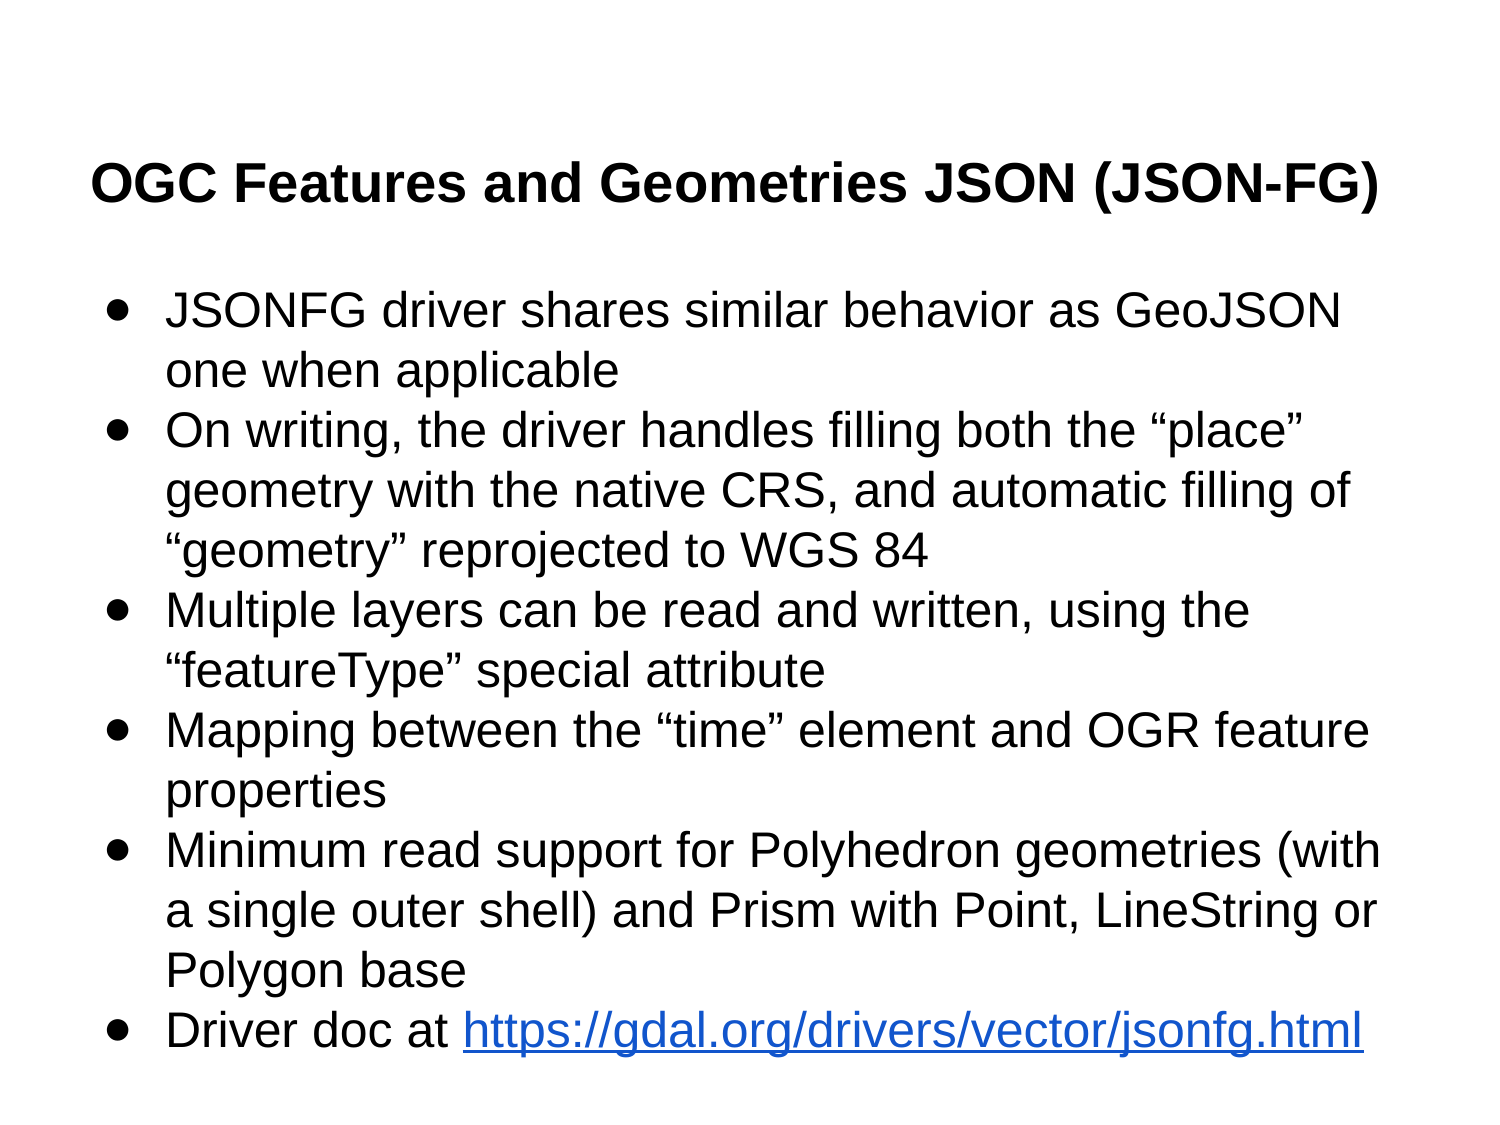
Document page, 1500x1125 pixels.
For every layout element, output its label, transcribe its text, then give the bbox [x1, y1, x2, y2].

title OGC Features and Geometries JSON (JSON-FG) [75, 45, 1425, 233]
list JSONFG driver shares similar behavior as GeoJSON one when applicable On writing, the driver handles filling both the “place” geometry with the native CRS, and automatic filling of “geometry” reprojected to WGS 84 Multiple layers can be read and written, using the “featureType” special attribute Mapping between the “time” element and OGR feature properties Minimum read support for Polyhedron geometries (with a single outer shell) and Prism with Point, LineString or Polygon base Driver doc at https://gdal.org/drivers/vector/jsonfg.html [75, 262, 1425, 1078]
